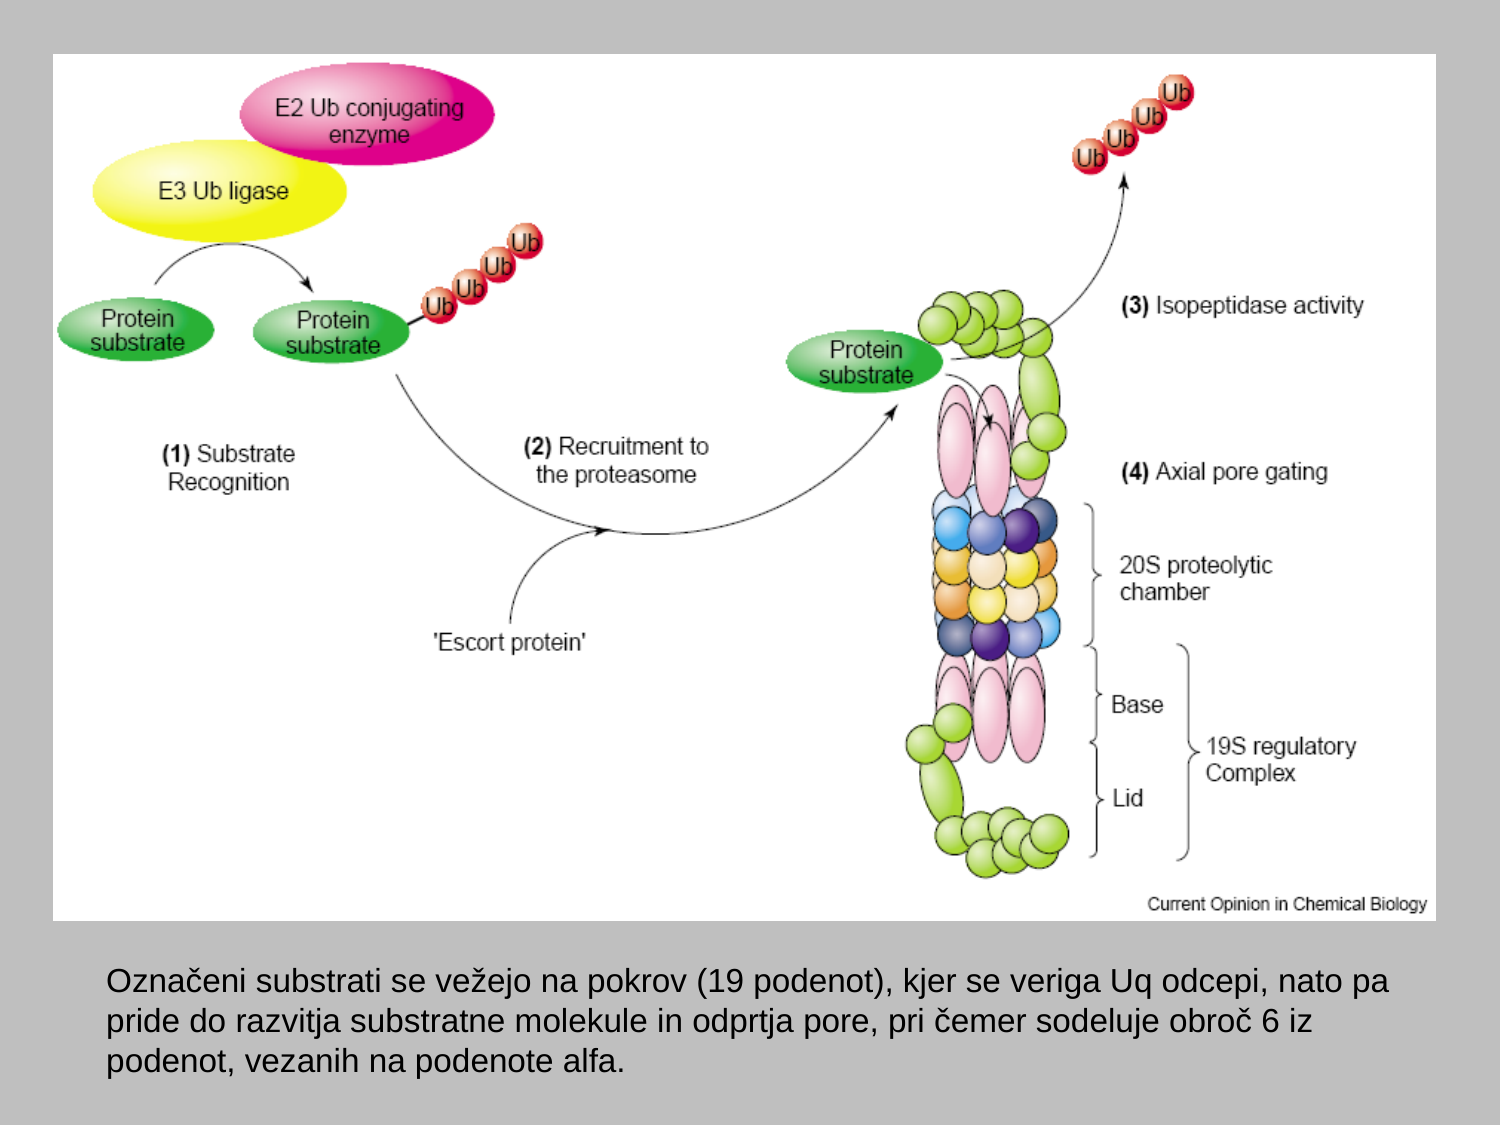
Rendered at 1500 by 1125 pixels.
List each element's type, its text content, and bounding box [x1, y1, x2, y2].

text_box Označeni substrati se vežejo na pokrov (19 podenot), kjer se veriga Uq odcepi, nato pa pride do razvitja substratne molekule in odprtja pore, pri čemer sodeluje obroč 6 iz podenot, vezanih na podenote alfa. [91, 952, 1435, 1087]
picture [53, 54, 1436, 921]
